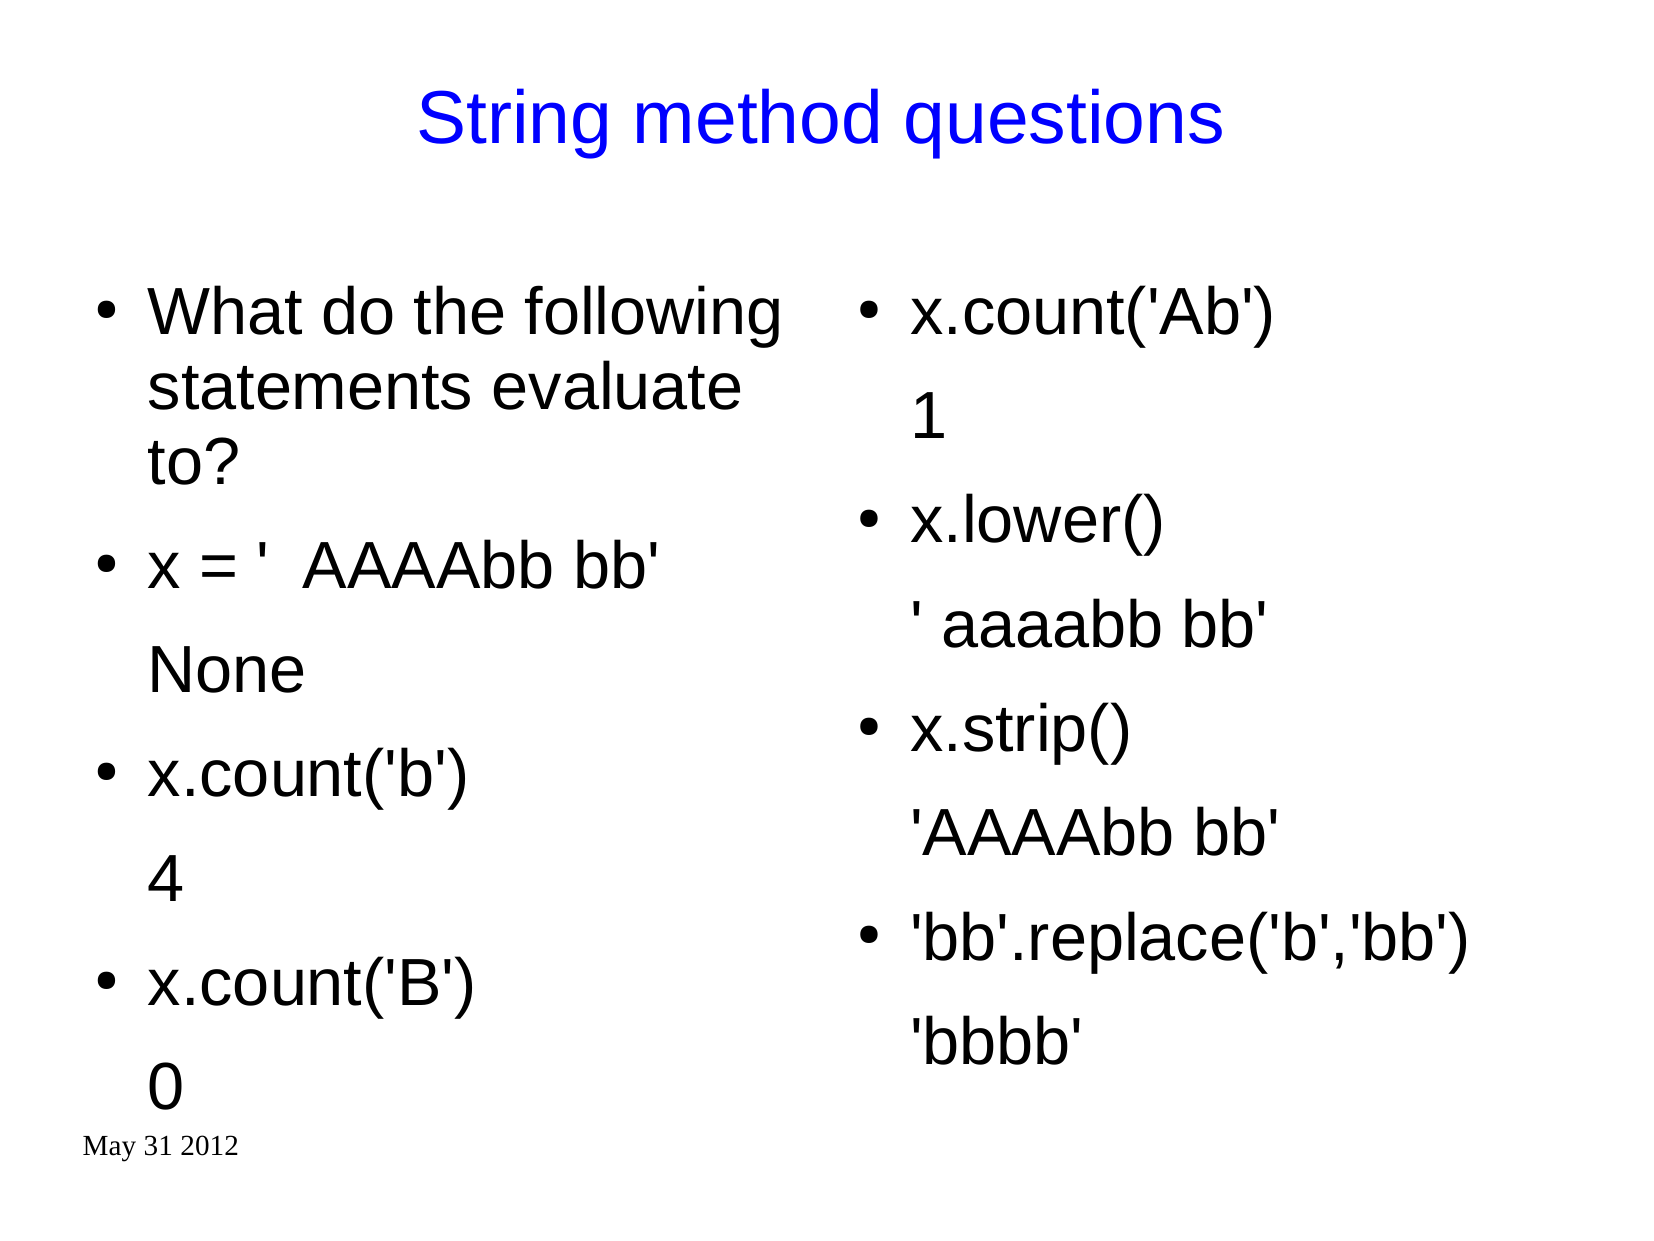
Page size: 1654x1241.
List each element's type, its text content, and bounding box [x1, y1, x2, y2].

list x.count('Ab') 1 x.lower() ' aaaabb bb' x.strip() 'AAAAbb bb' 'bb'.replace('b','bb') 'bbbb' [839, 274, 1566, 1093]
title String method questions [76, 58, 1565, 178]
list What do the following statements evaluate to? x = ' AAAAbb bb' None x.count('b') 4 x.count('B') 0 [76, 274, 803, 1122]
